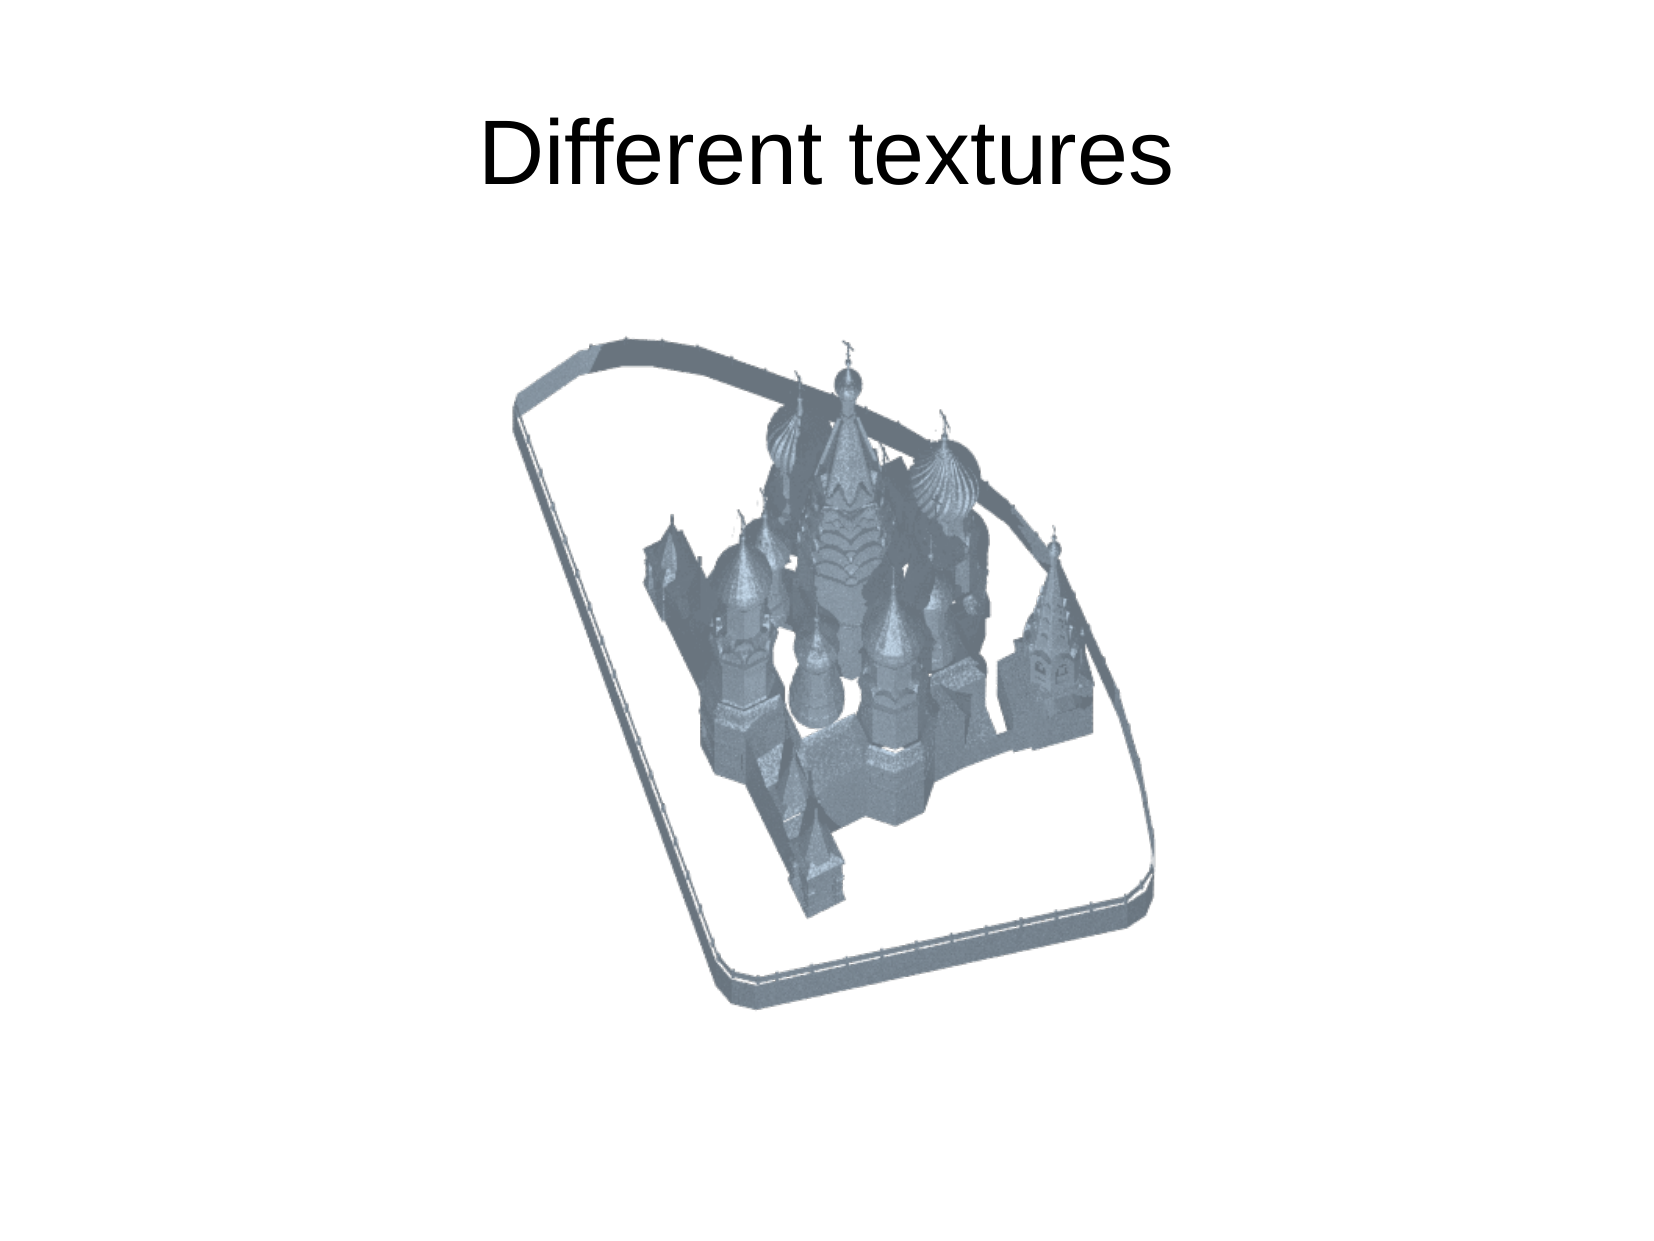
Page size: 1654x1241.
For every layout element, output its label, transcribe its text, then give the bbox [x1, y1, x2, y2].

title Different textures [82, 49, 1571, 257]
picture [355, 327, 1356, 1078]
